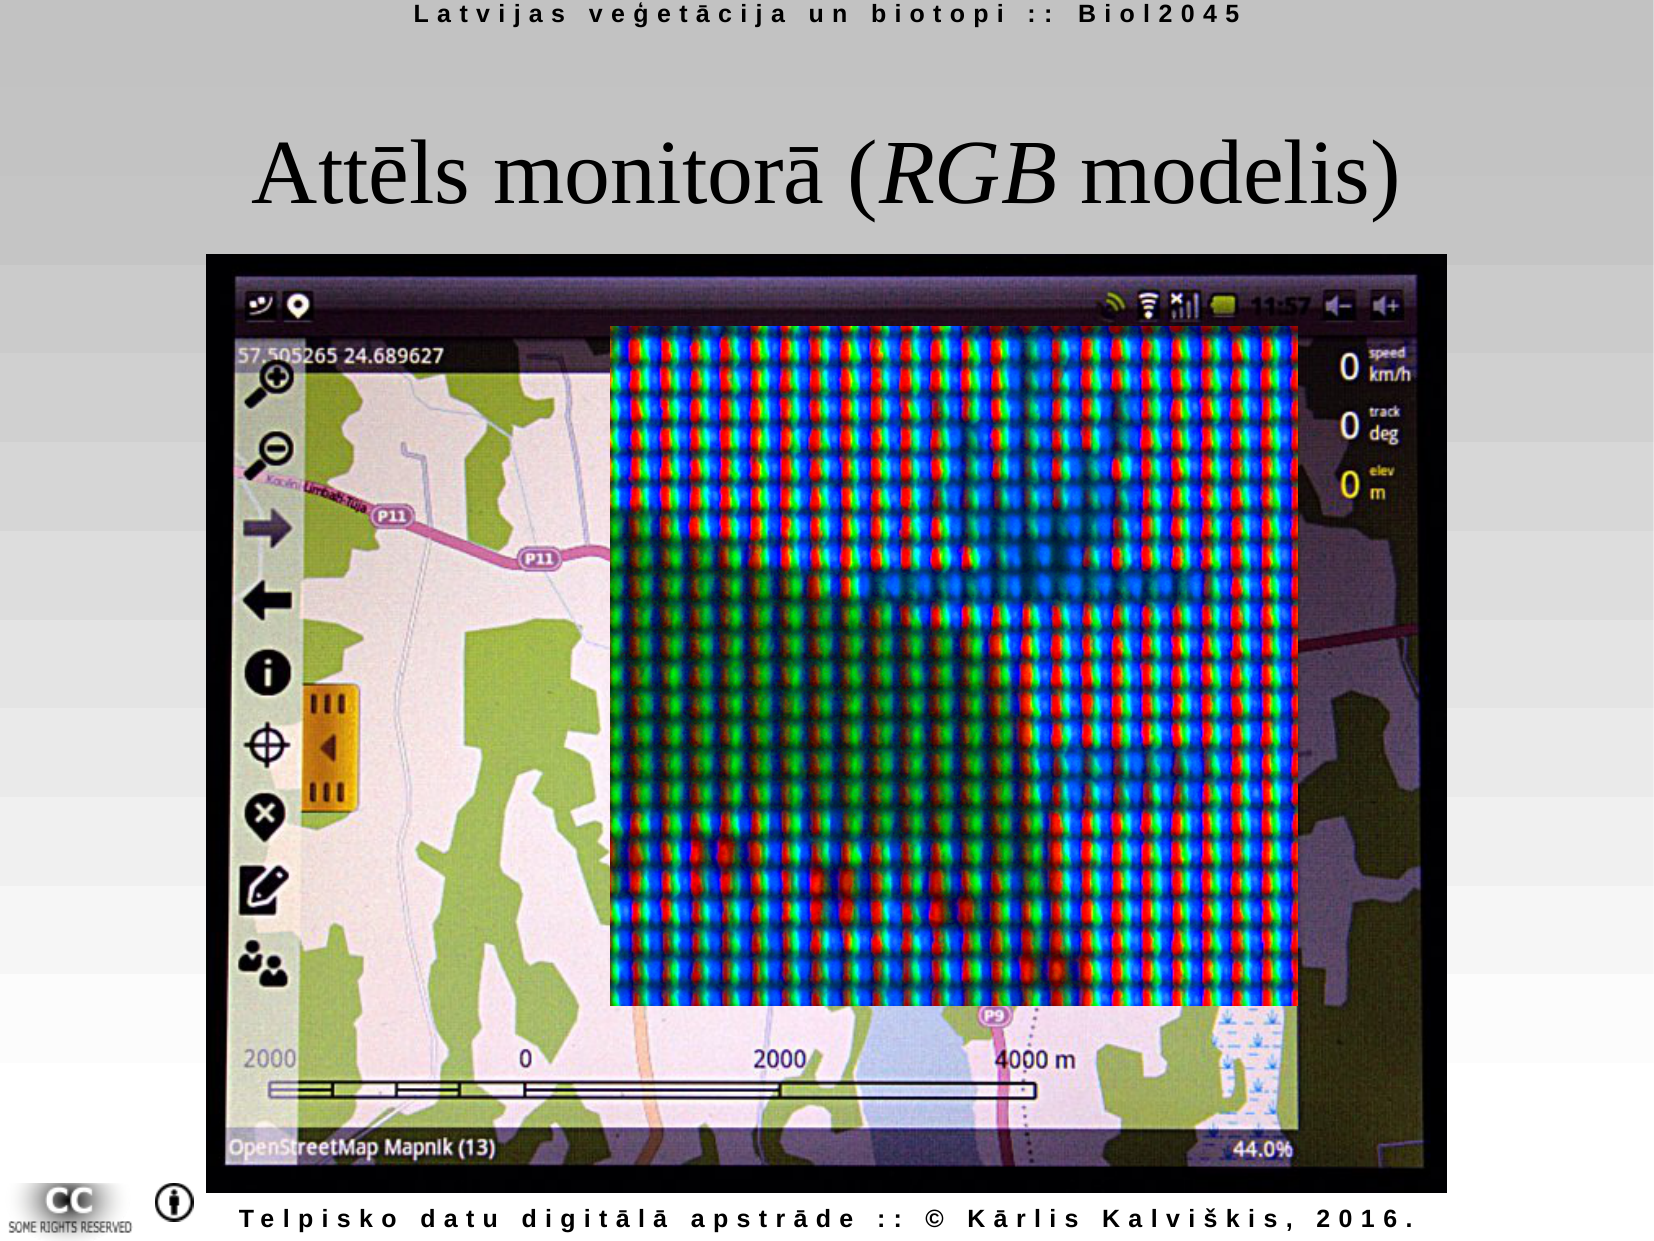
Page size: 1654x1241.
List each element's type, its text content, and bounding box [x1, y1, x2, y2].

picture [0, 0, 1654, 1241]
title Attēls monitorā (RGB modelis) [29, 49, 1625, 296]
